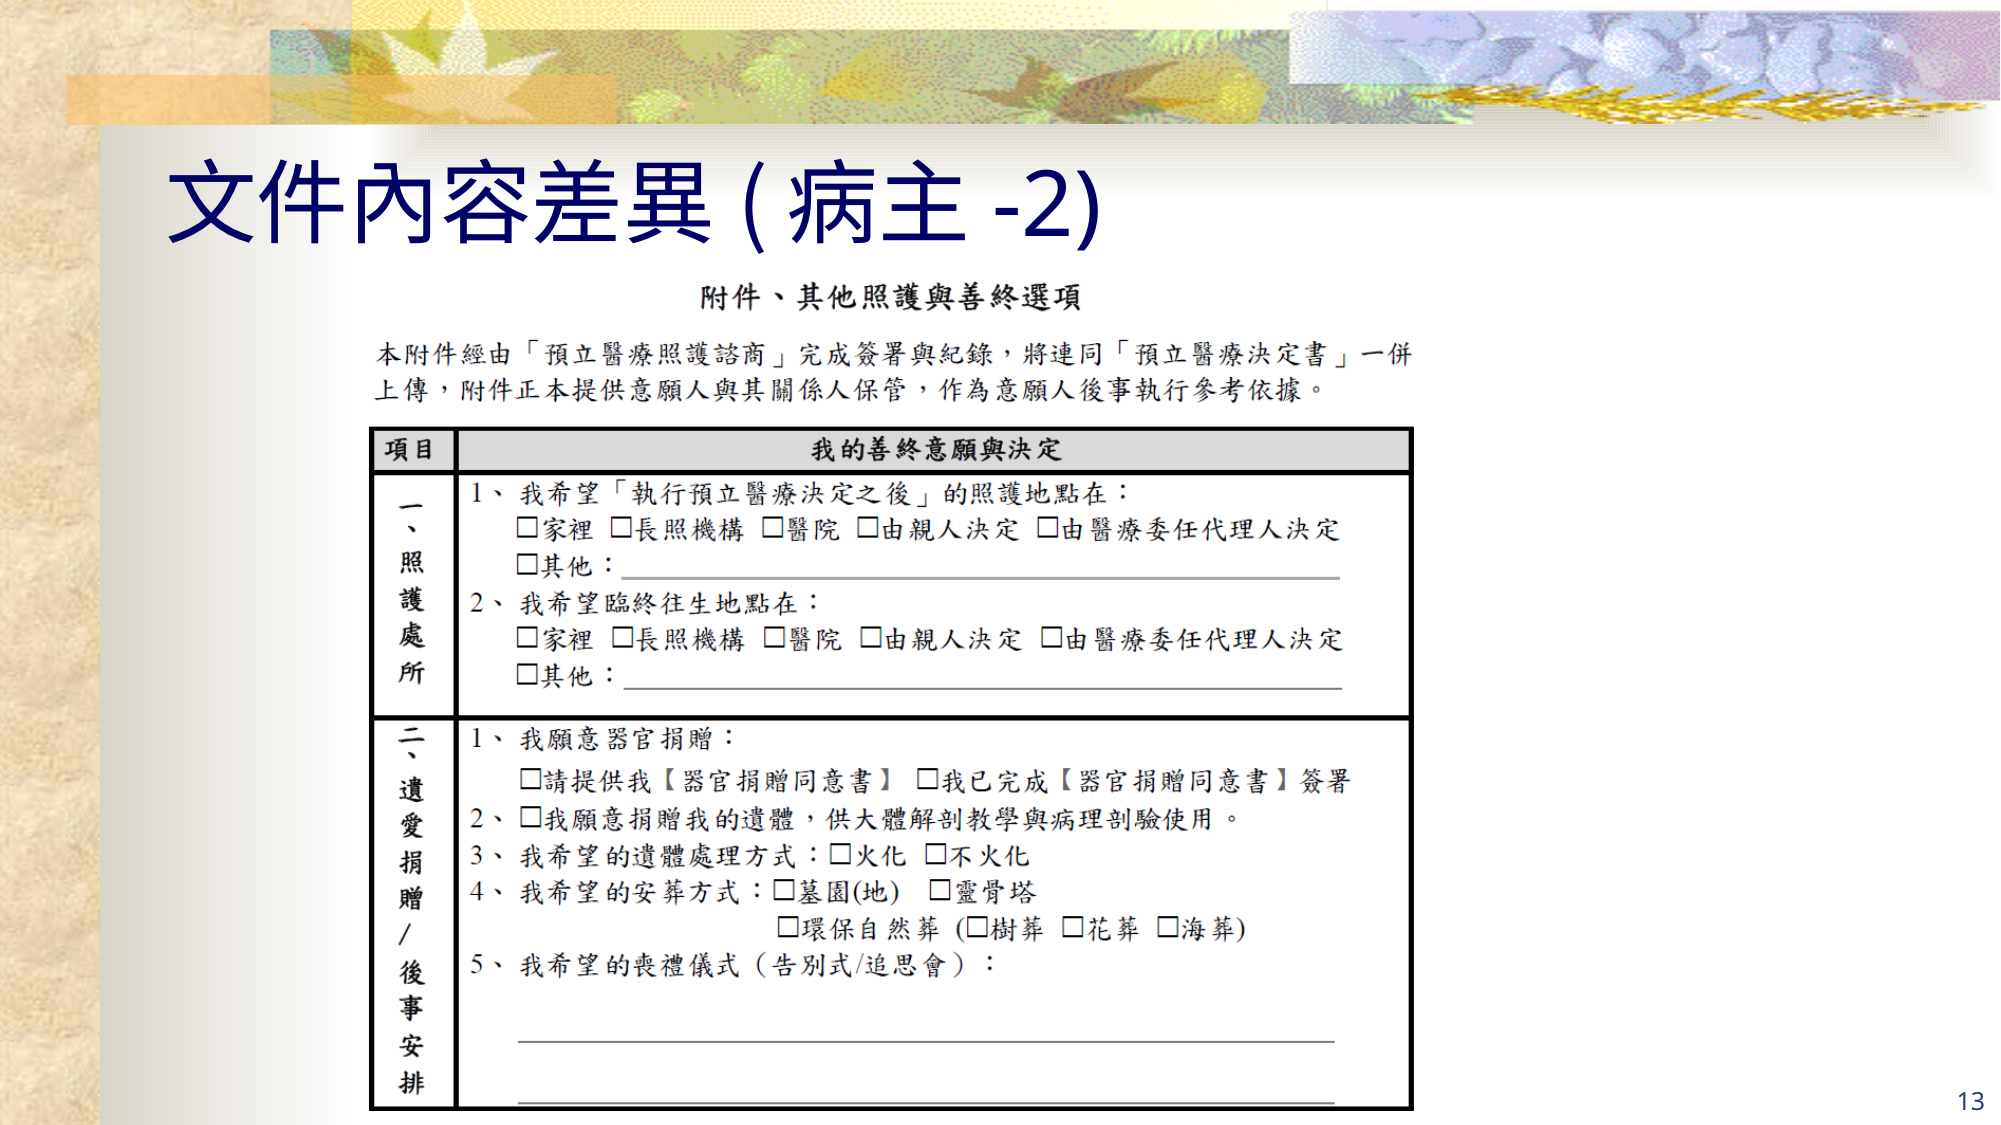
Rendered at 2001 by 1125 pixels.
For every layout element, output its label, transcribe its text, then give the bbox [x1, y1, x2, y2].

text_box <編號> [1799, 1052, 2001, 1125]
picture [350, 267, 1433, 1111]
title 文件內容差異(病主-2) [150, 137, 1934, 232]
picture [0, 0, 2001, 1125]
